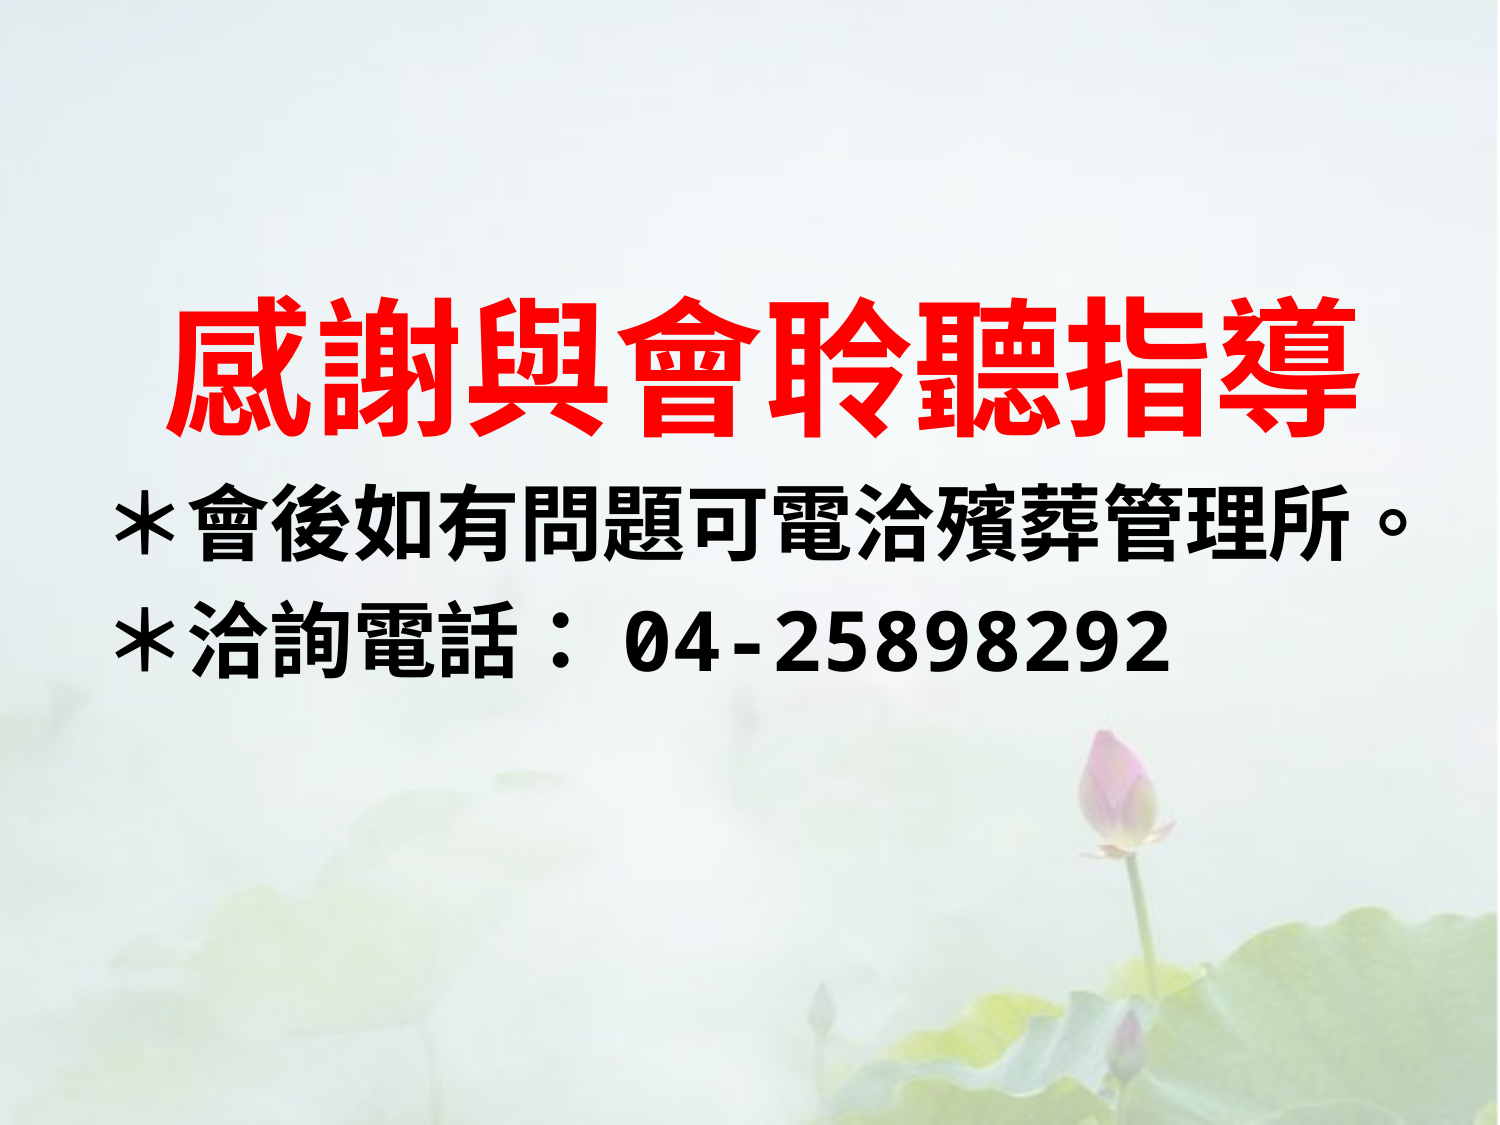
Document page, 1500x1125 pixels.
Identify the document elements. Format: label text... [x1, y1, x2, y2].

list 感謝與會聆聽指導 ＊會後如有問題可電洽殯葬管理所。 ＊洽詢電話：04-25898292 [88, 267, 1439, 827]
